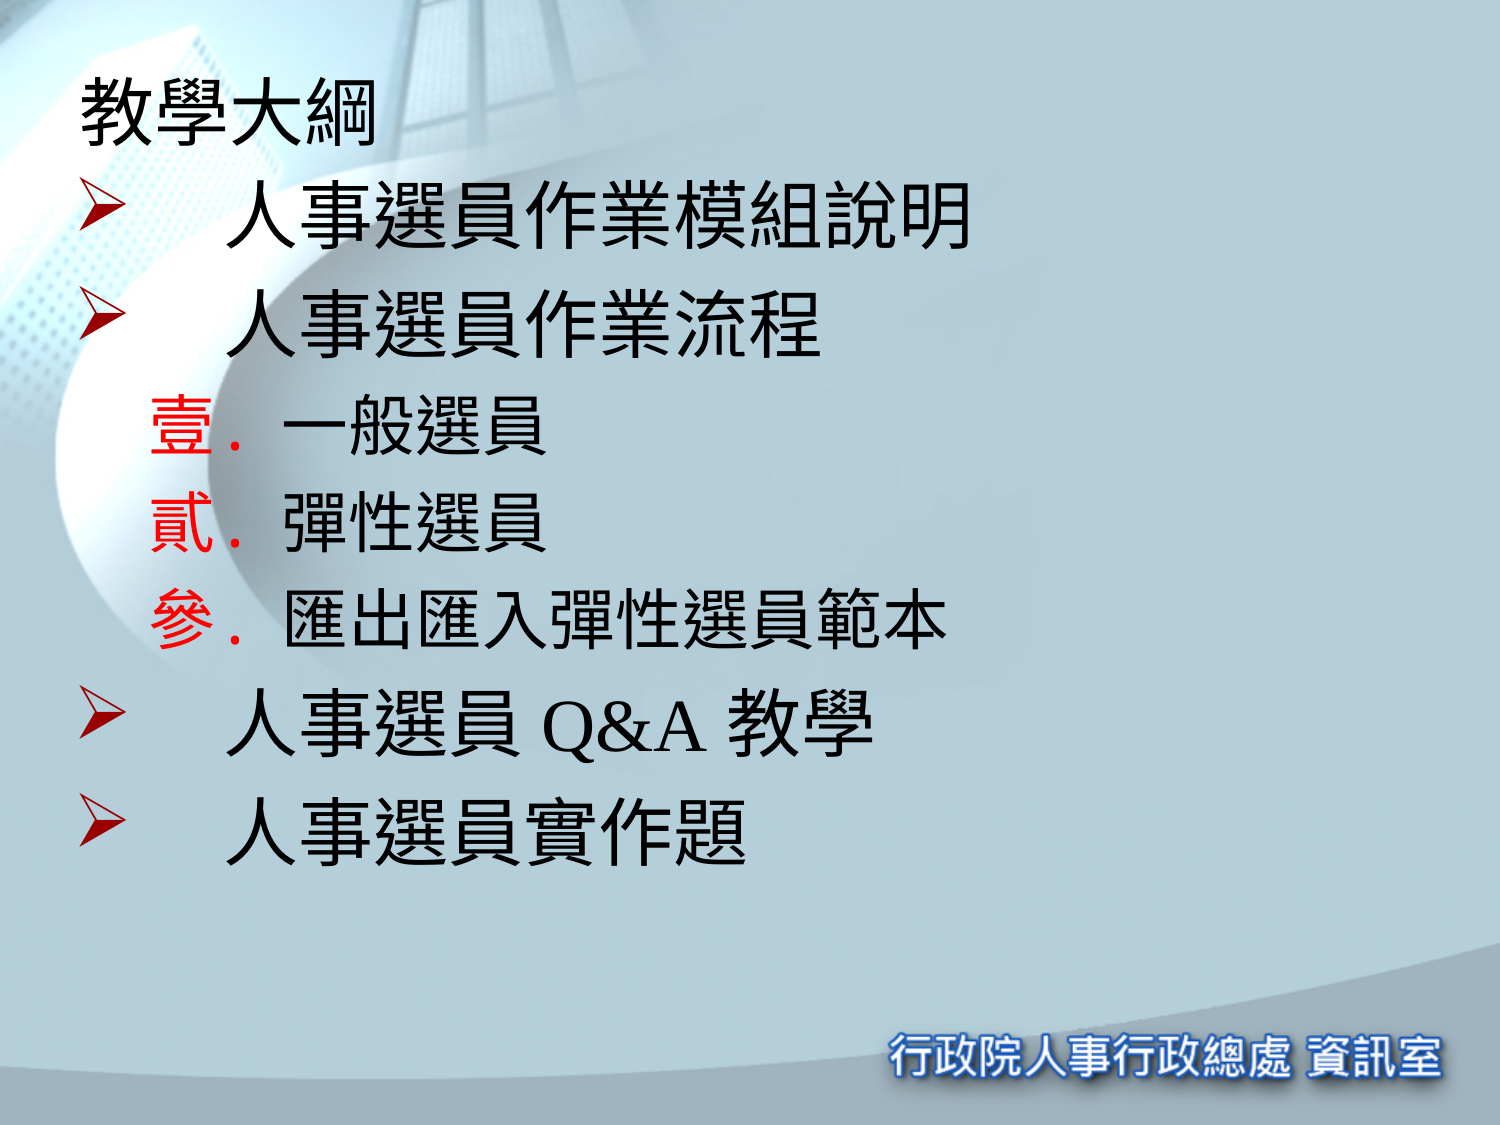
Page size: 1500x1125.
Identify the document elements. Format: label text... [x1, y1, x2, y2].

picture [0, 0, 1500, 1125]
title 教學大綱 [64, 54, 706, 161]
list 人事選員作業模組說明 人事選員作業流程 一般選員 彈性選員 匯出匯入彈性選員範本 人事選員Q&A教學 人事選員實作題 [58, 161, 1462, 1032]
